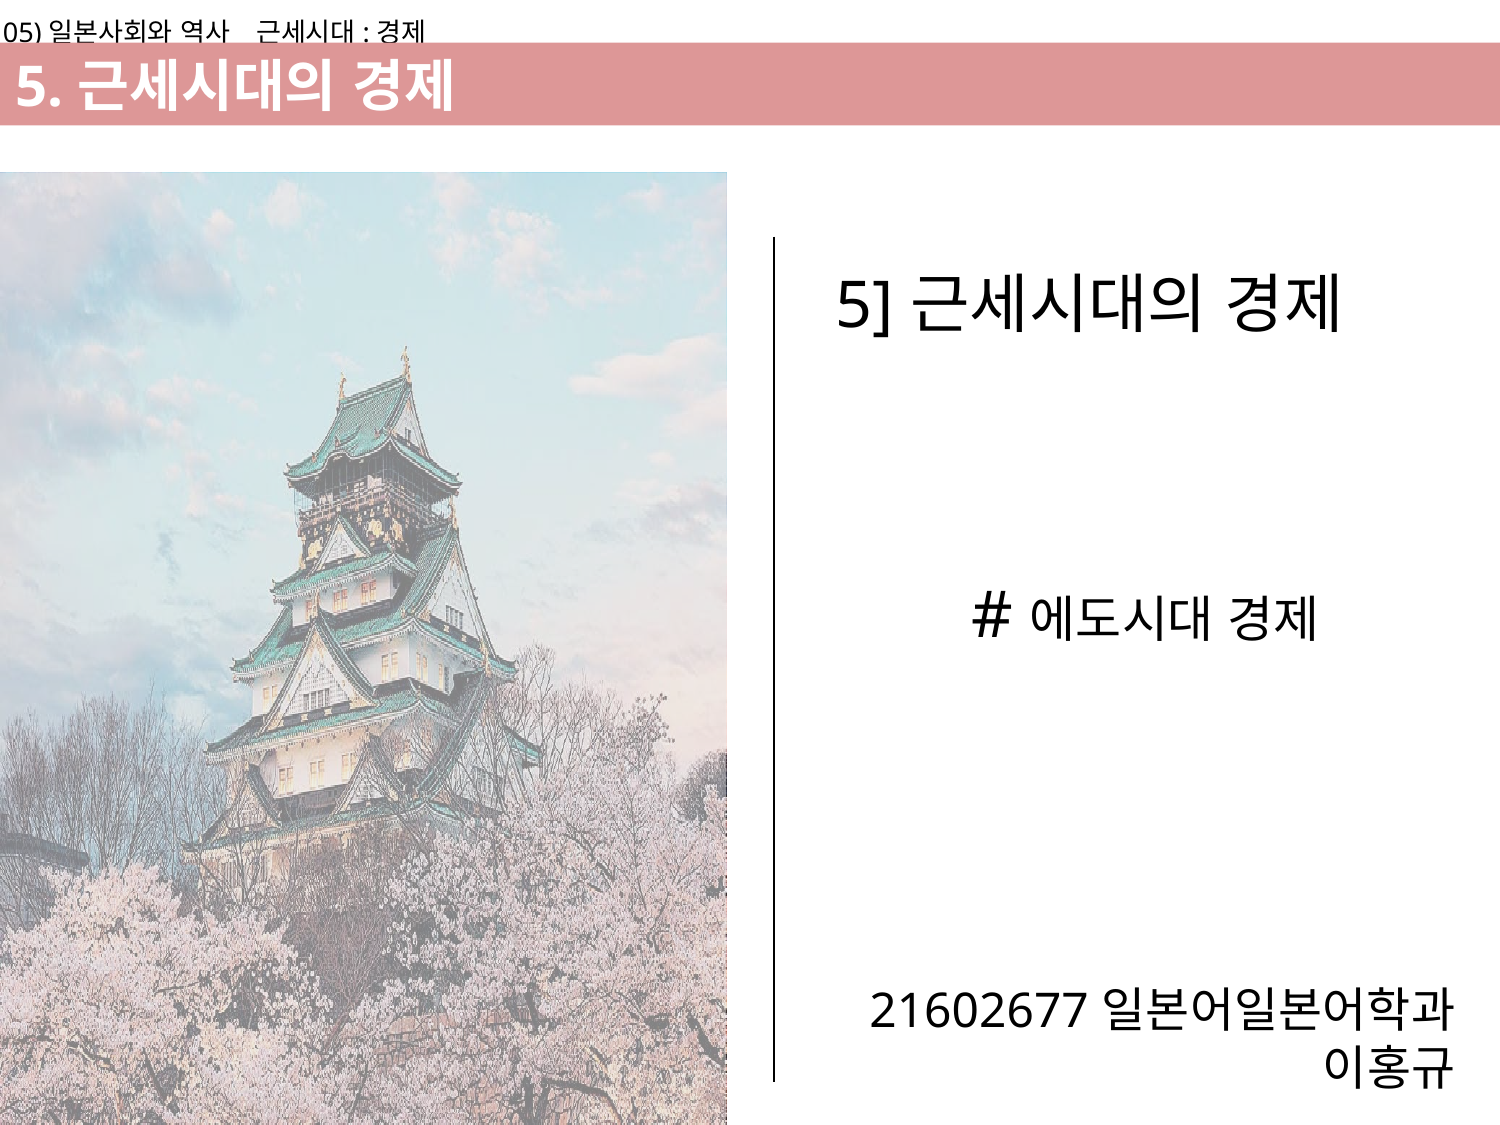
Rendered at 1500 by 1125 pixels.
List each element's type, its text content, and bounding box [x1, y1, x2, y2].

text_box 05) 일본사회와 역사 _ 근세시대 : 경제 [0, 7, 868, 42]
text_box 5] 근세시대의 경제 # 에도시대 경제 21602677 일본어일본어학과 이홍규 [820, 255, 1471, 1103]
text_box 5. 근세시대의 경제 [0, 42, 1500, 126]
text_box [0, 172, 727, 1125]
